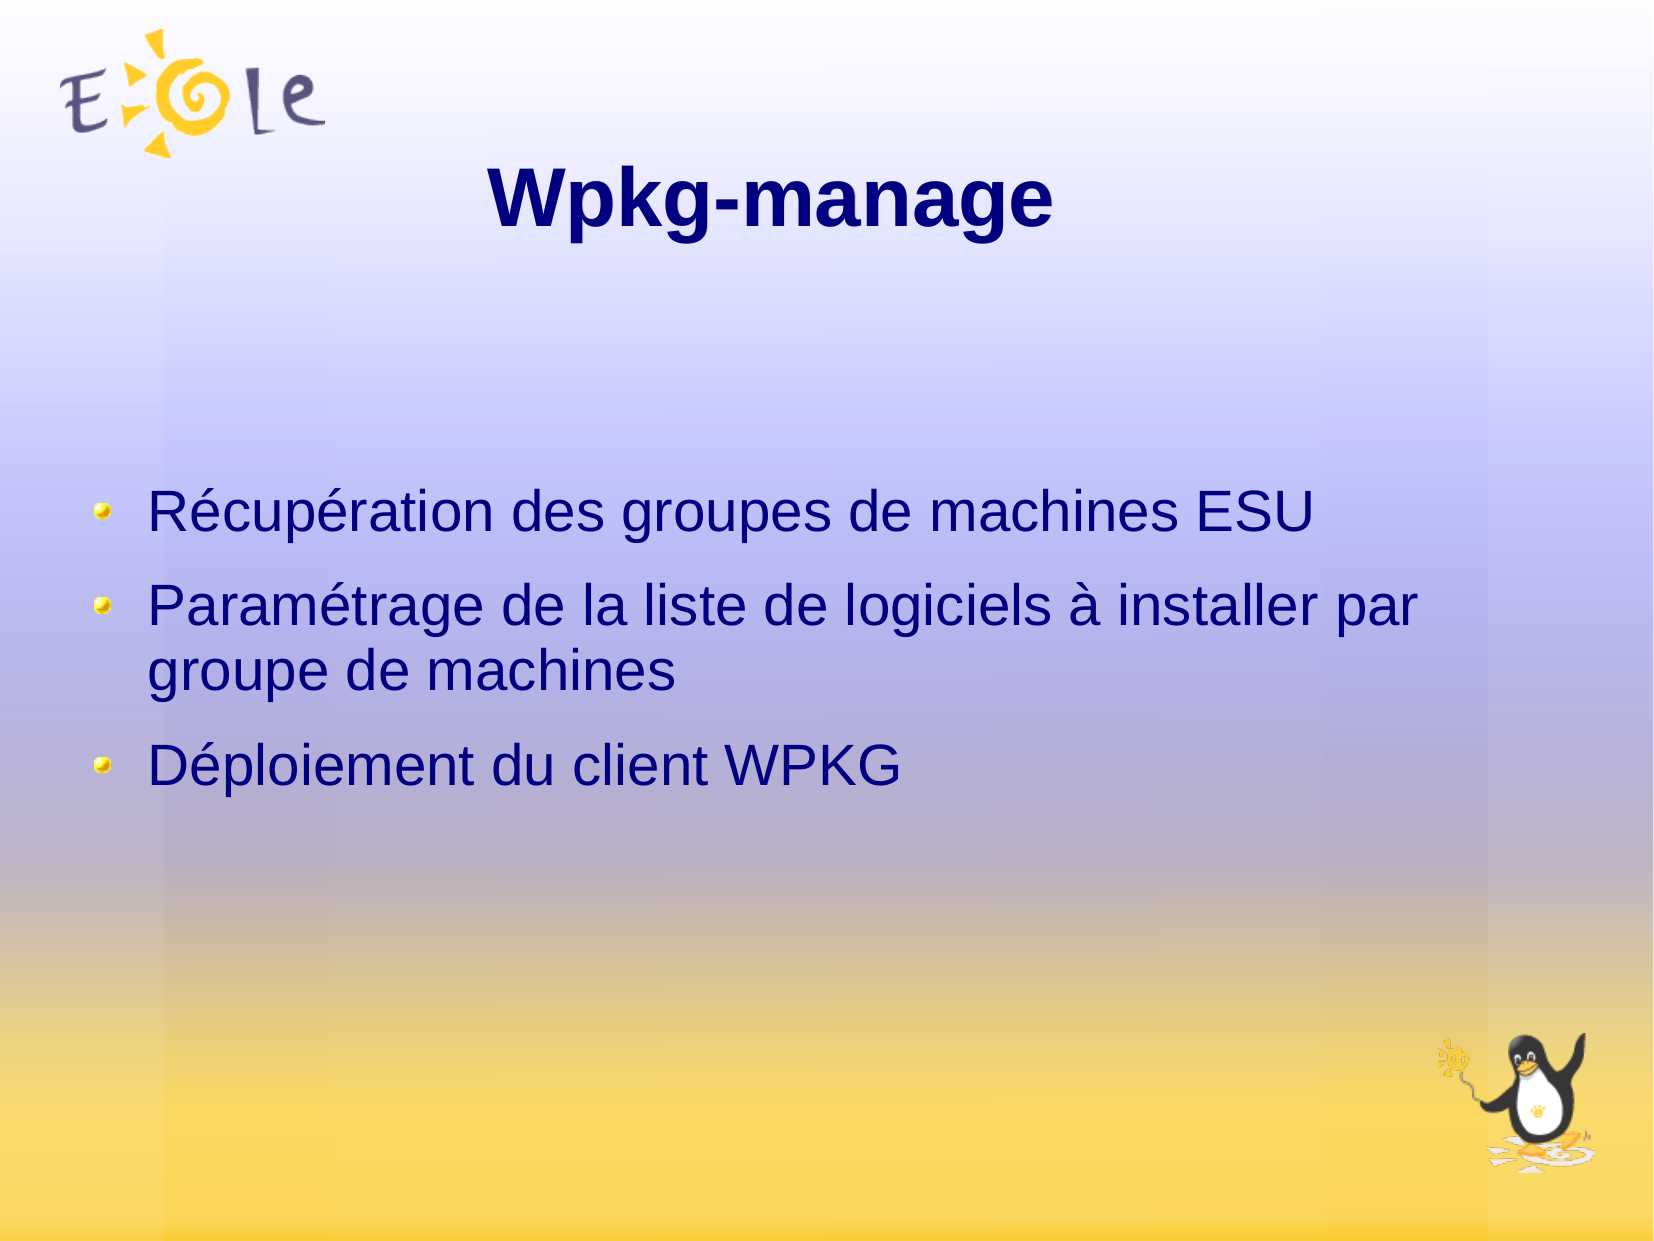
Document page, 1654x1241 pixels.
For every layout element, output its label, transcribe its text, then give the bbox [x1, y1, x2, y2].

list Récupération des groupes de machines ESU Paramétrage de la liste de logiciels à installer par groupe de machines Déploiement du client WPKG [76, 383, 1566, 1123]
text_box Wpkg-manage [472, 143, 1271, 266]
picture [0, 0, 1654, 1241]
